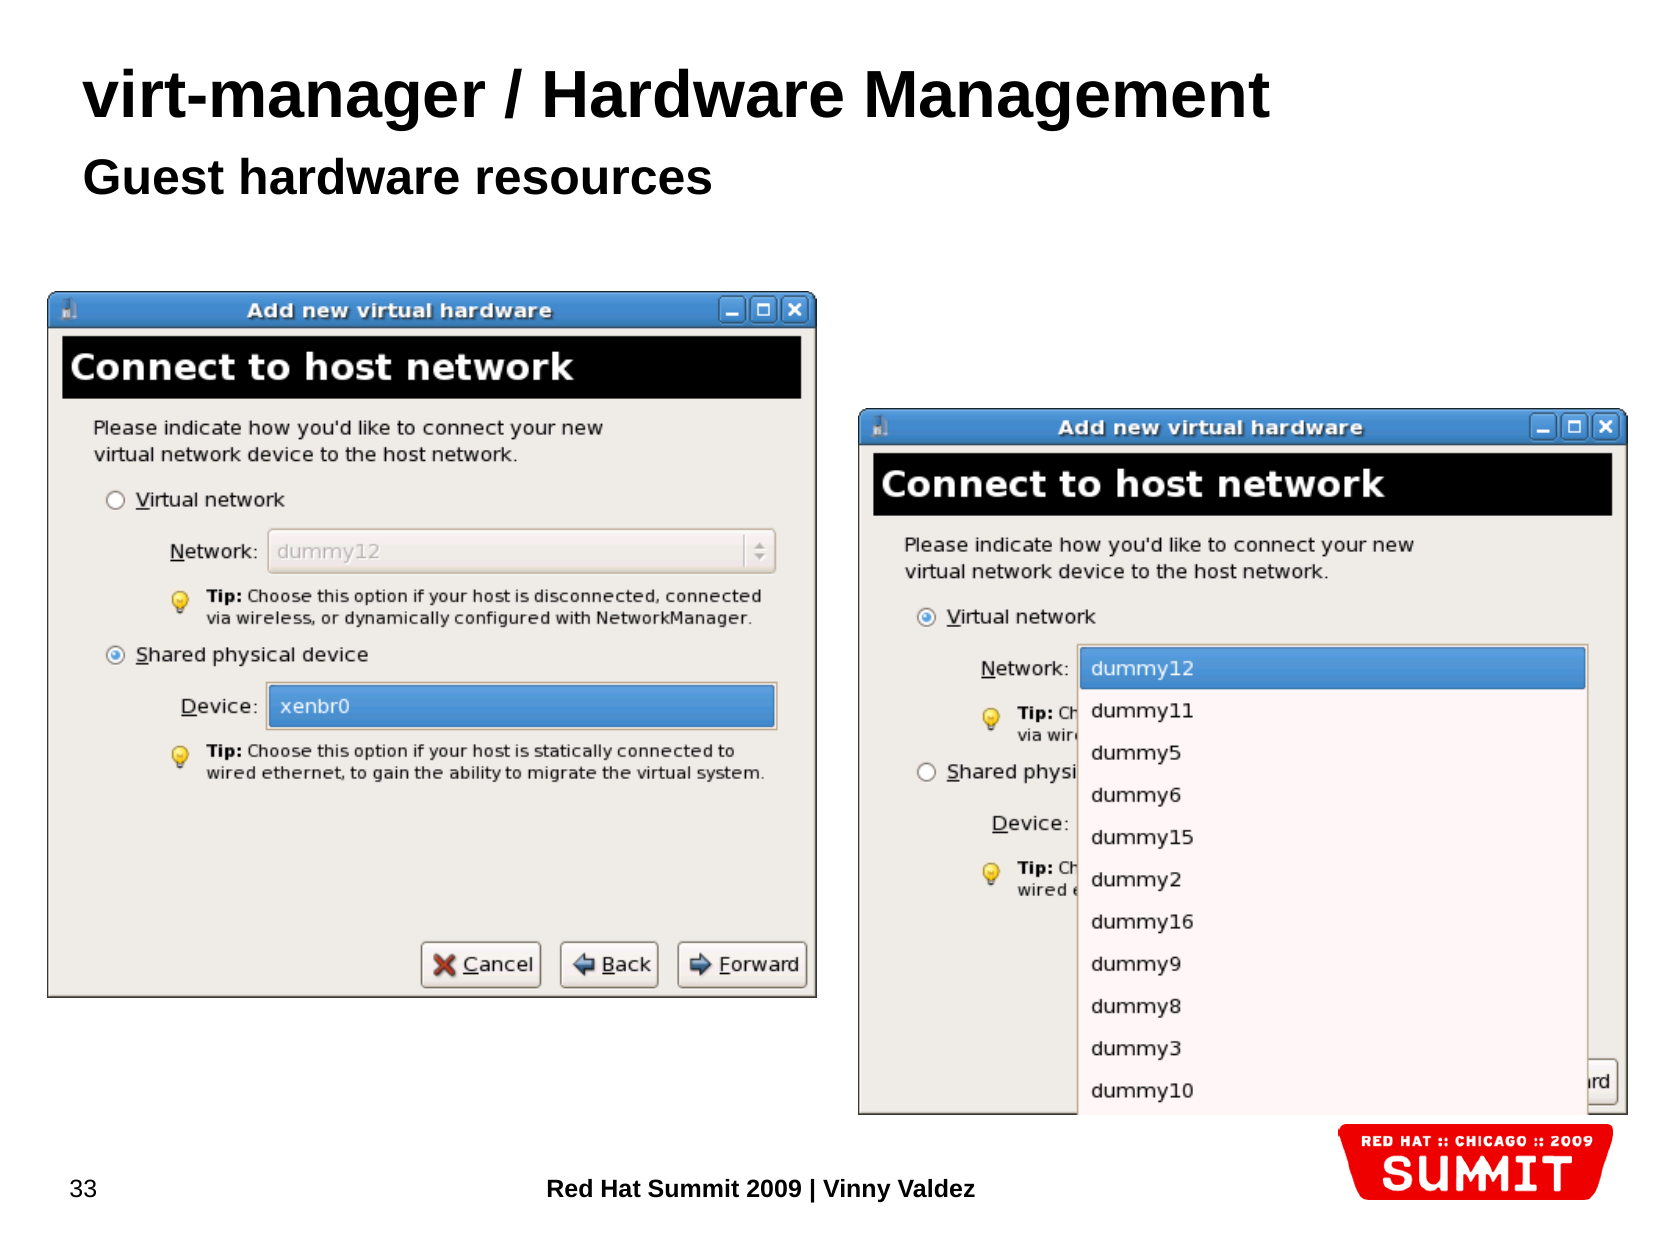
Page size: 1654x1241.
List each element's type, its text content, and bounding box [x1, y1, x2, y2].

picture [1338, 1124, 1613, 1200]
title virt-manager / Hardware Management Guest hardware resources [82, 37, 1571, 226]
picture [47, 291, 817, 998]
picture [858, 408, 1628, 1115]
